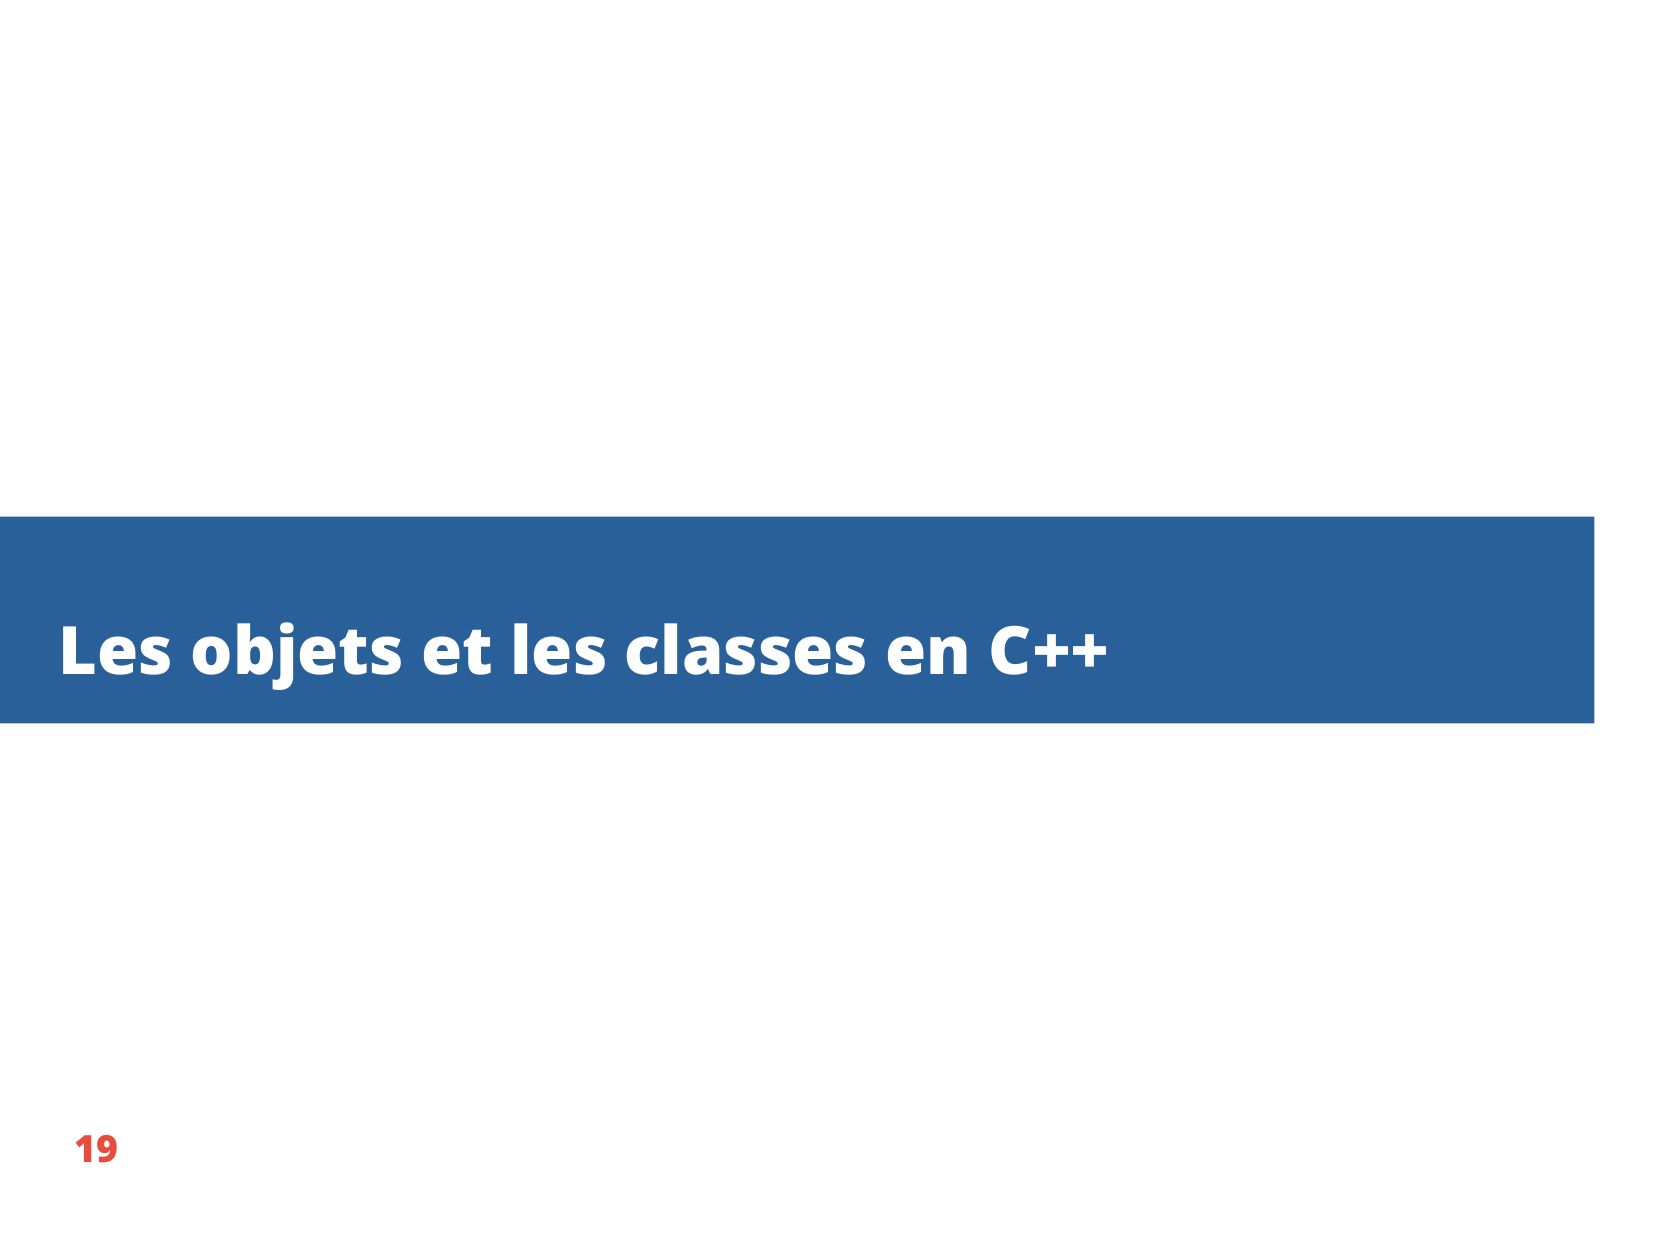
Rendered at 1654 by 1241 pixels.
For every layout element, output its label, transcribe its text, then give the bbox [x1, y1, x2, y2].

title Les objets et les classes en C++ [59, 546, 1595, 694]
